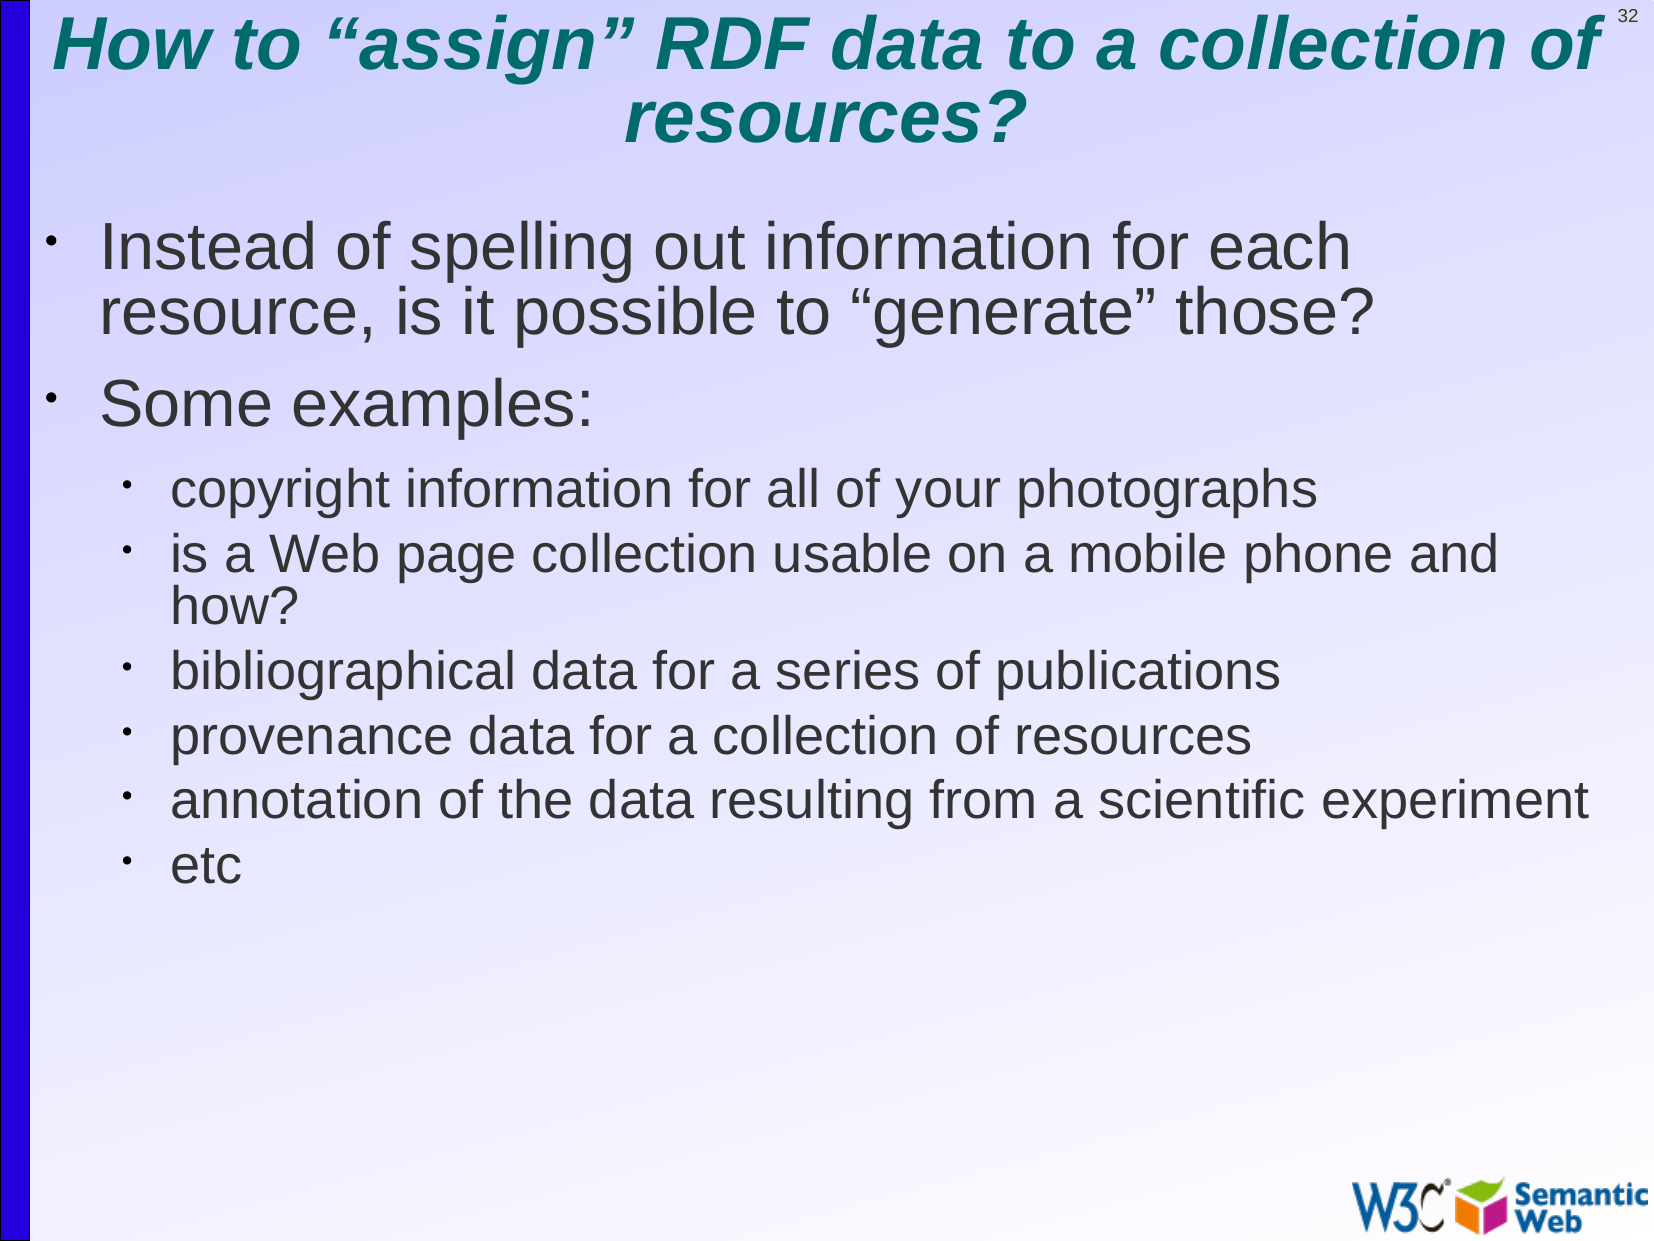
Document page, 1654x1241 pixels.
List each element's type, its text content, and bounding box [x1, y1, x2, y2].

list Instead of spelling out information for each resource, is it possible to “generate” those? Some examples: copyright information for all of your photographs is a Web page collection usable on a mobile phone and how? bibliographical data for a series of publications provenance data for a collection of resources annotation of the data resulting from a scientific experiment etc [29, 212, 1624, 1199]
picture [1352, 1175, 1648, 1235]
title How to “assign” RDF data to a collection of resources? [0, 3, 1654, 163]
